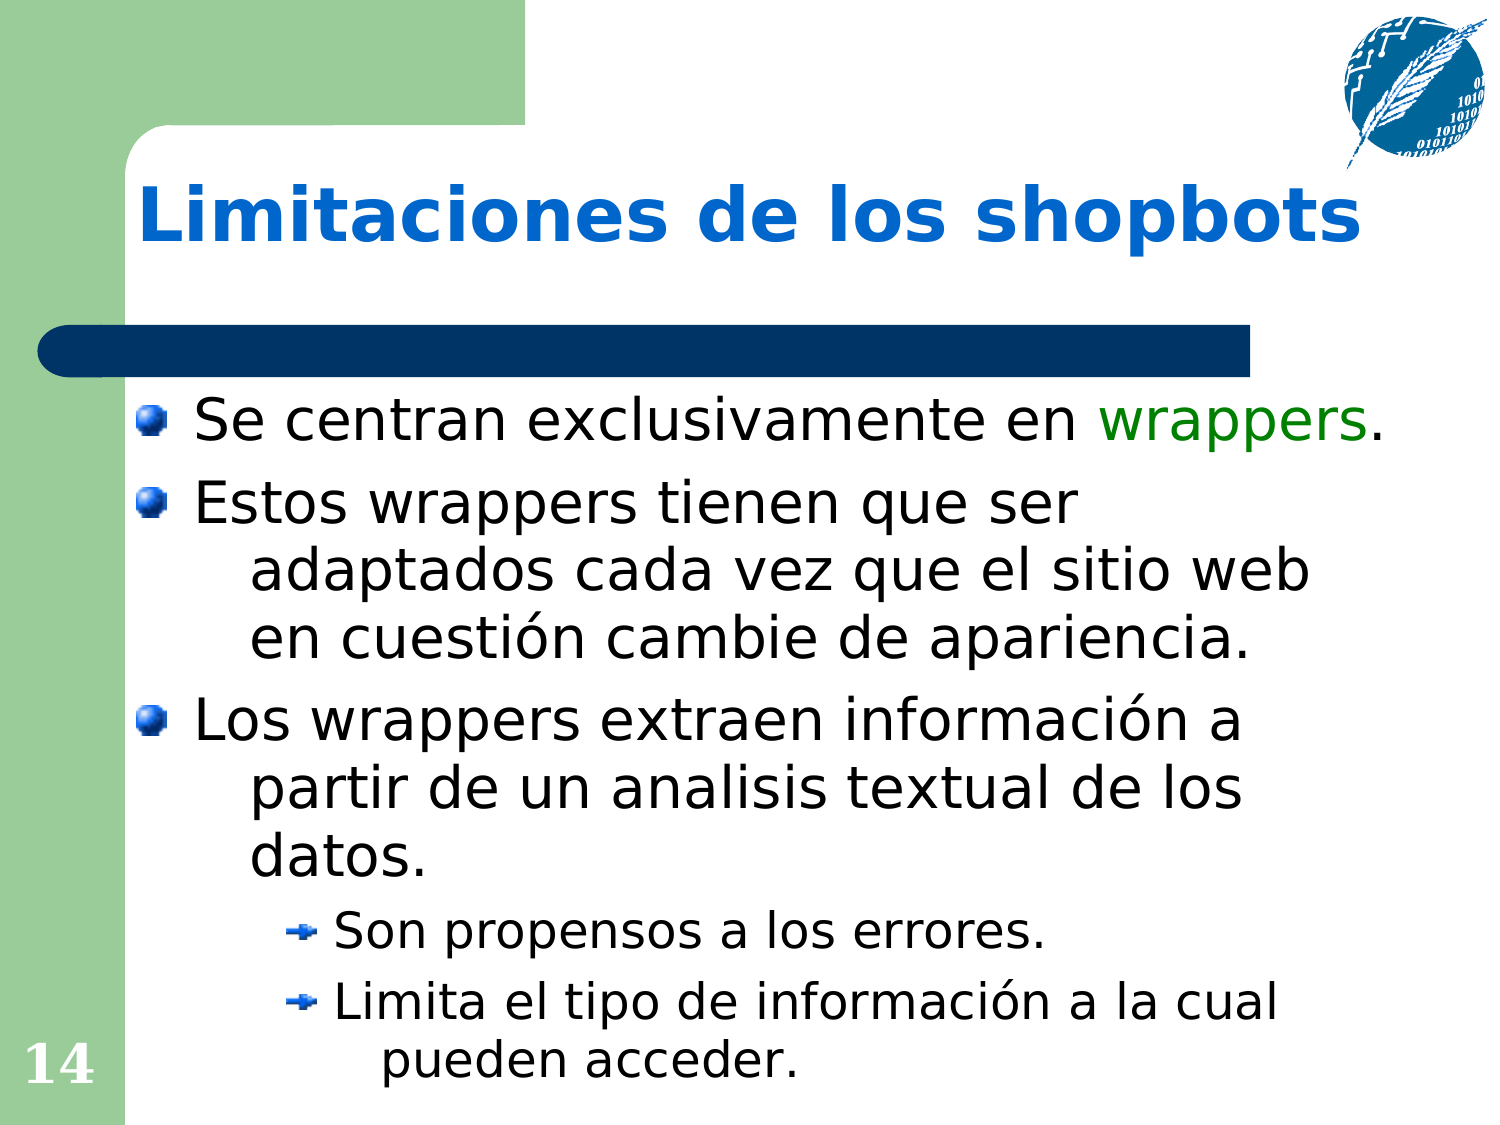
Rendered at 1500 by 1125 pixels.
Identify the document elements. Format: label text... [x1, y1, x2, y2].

picture [1433, 139, 1440, 147]
picture [1436, 127, 1450, 136]
title Limitaciones de los shopbots [136, 135, 1413, 302]
picture [1416, 140, 1425, 149]
picture [1341, 15, 1487, 172]
picture [1427, 138, 1431, 148]
list Se centran exclusivamente en wrappers. Estos wrappers tienen que ser adaptados cada vez que el sitio web en cuestión cambie de apariencia. Los wrappers extraen información a partir de un analisis textual de los datos. Son propensos a los errores. Limita el tipo de información a la cual pueden acceder. [136, 386, 1399, 1108]
